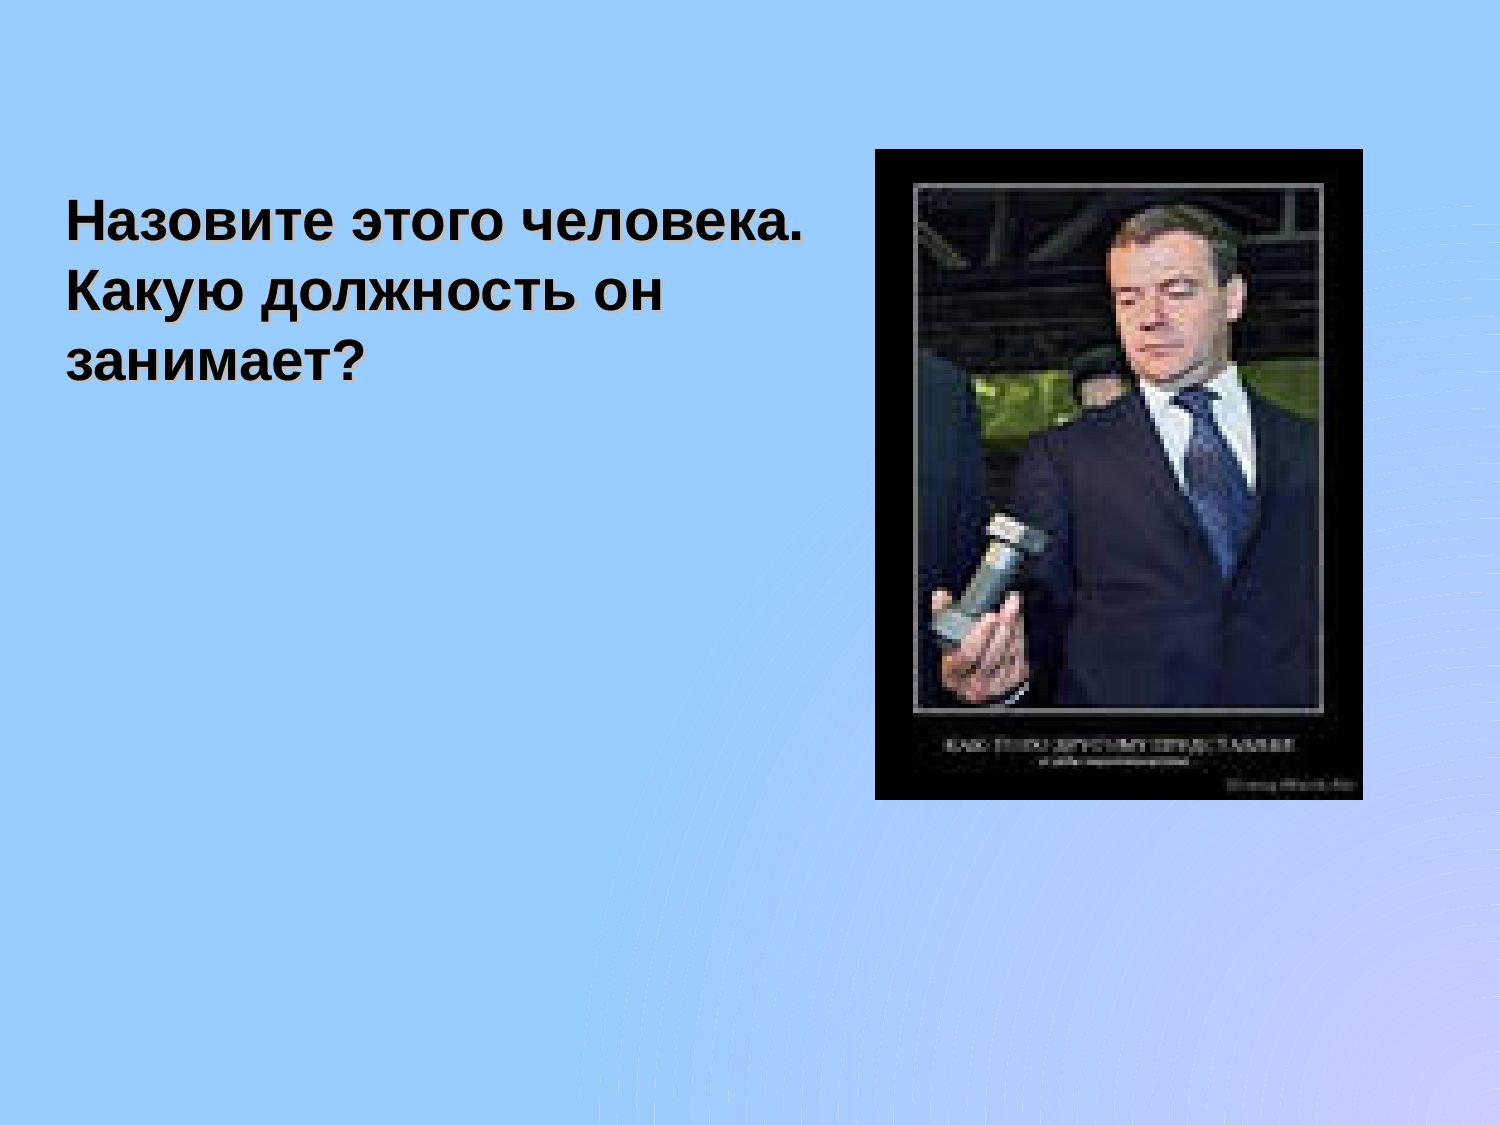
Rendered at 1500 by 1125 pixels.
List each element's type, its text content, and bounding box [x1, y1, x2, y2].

picture [875, 149, 1363, 801]
text_box Назовите этого человека. Какую должность он занимает? [50, 175, 863, 400]
